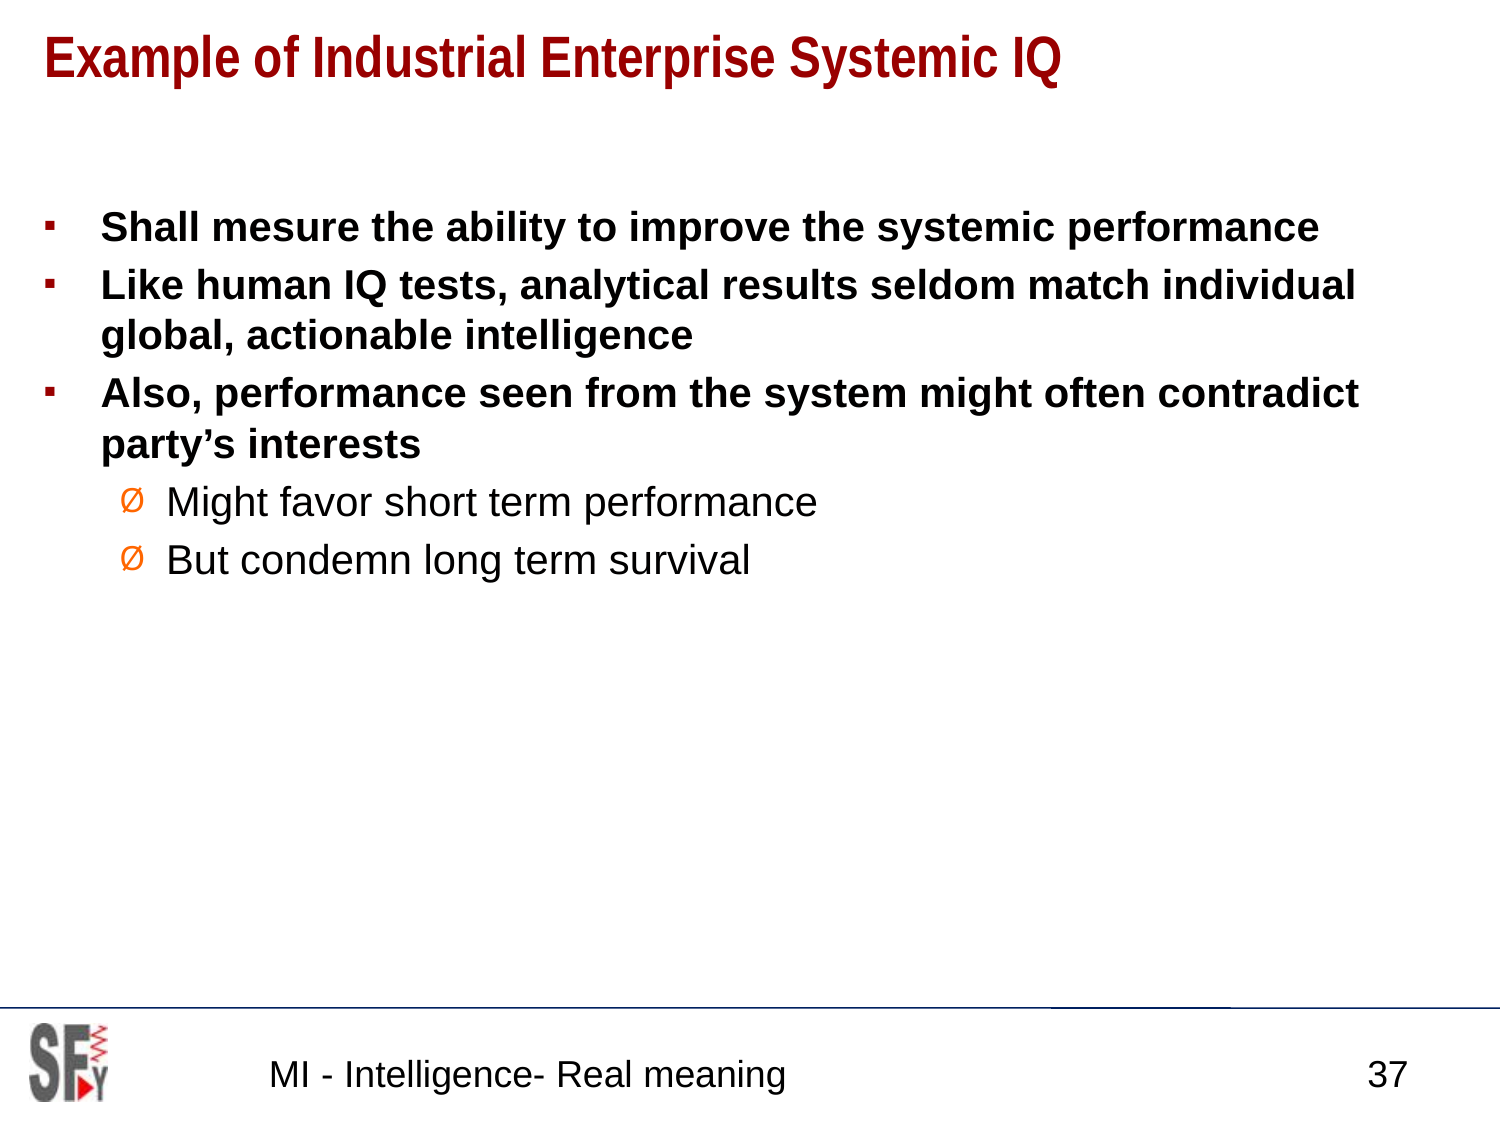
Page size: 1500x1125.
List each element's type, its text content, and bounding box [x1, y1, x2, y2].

list Shall mesure the ability to improve the systemic performance Like human IQ tests, analytical results seldom match individual global, actionable intelligence Also, performance seen from the system might often contradict party’s interests Might favor short term performance But condemn long term survival [29, 184, 1471, 988]
picture [29, 1023, 108, 1102]
title Example of Industrial Enterprise Systemic IQ [29, 12, 1471, 138]
footer MI - Intelligence- Real meaning [253, 1034, 1336, 1103]
slide_number <numéro> [1352, 1034, 1490, 1103]
